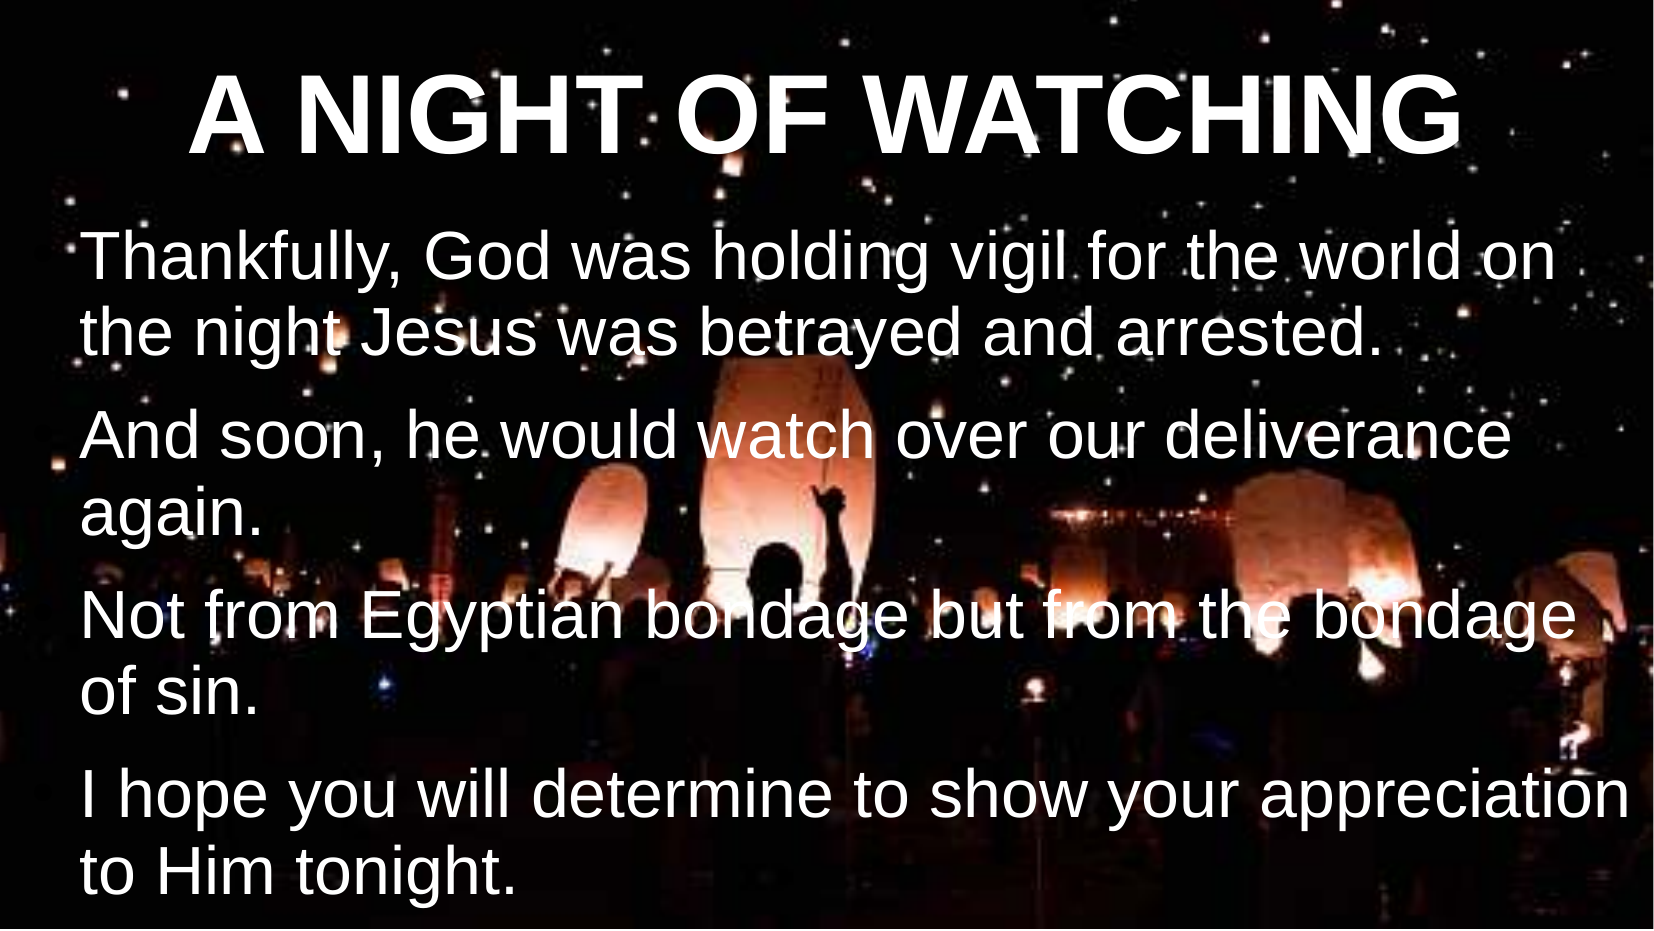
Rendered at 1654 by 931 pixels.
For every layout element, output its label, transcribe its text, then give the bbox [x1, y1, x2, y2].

title A NIGHT OF WATCHING [82, 37, 1571, 193]
list Thankfully, God was holding vigil for the world on the night Jesus was betrayed and arrested. And soon, he would watch over our deliverance again. Not from Egyptian bondage but from the bondage of sin. I hope you will determine to show your appreciation to Him tonight. [15, 217, 1636, 916]
picture [0, 0, 1654, 929]
